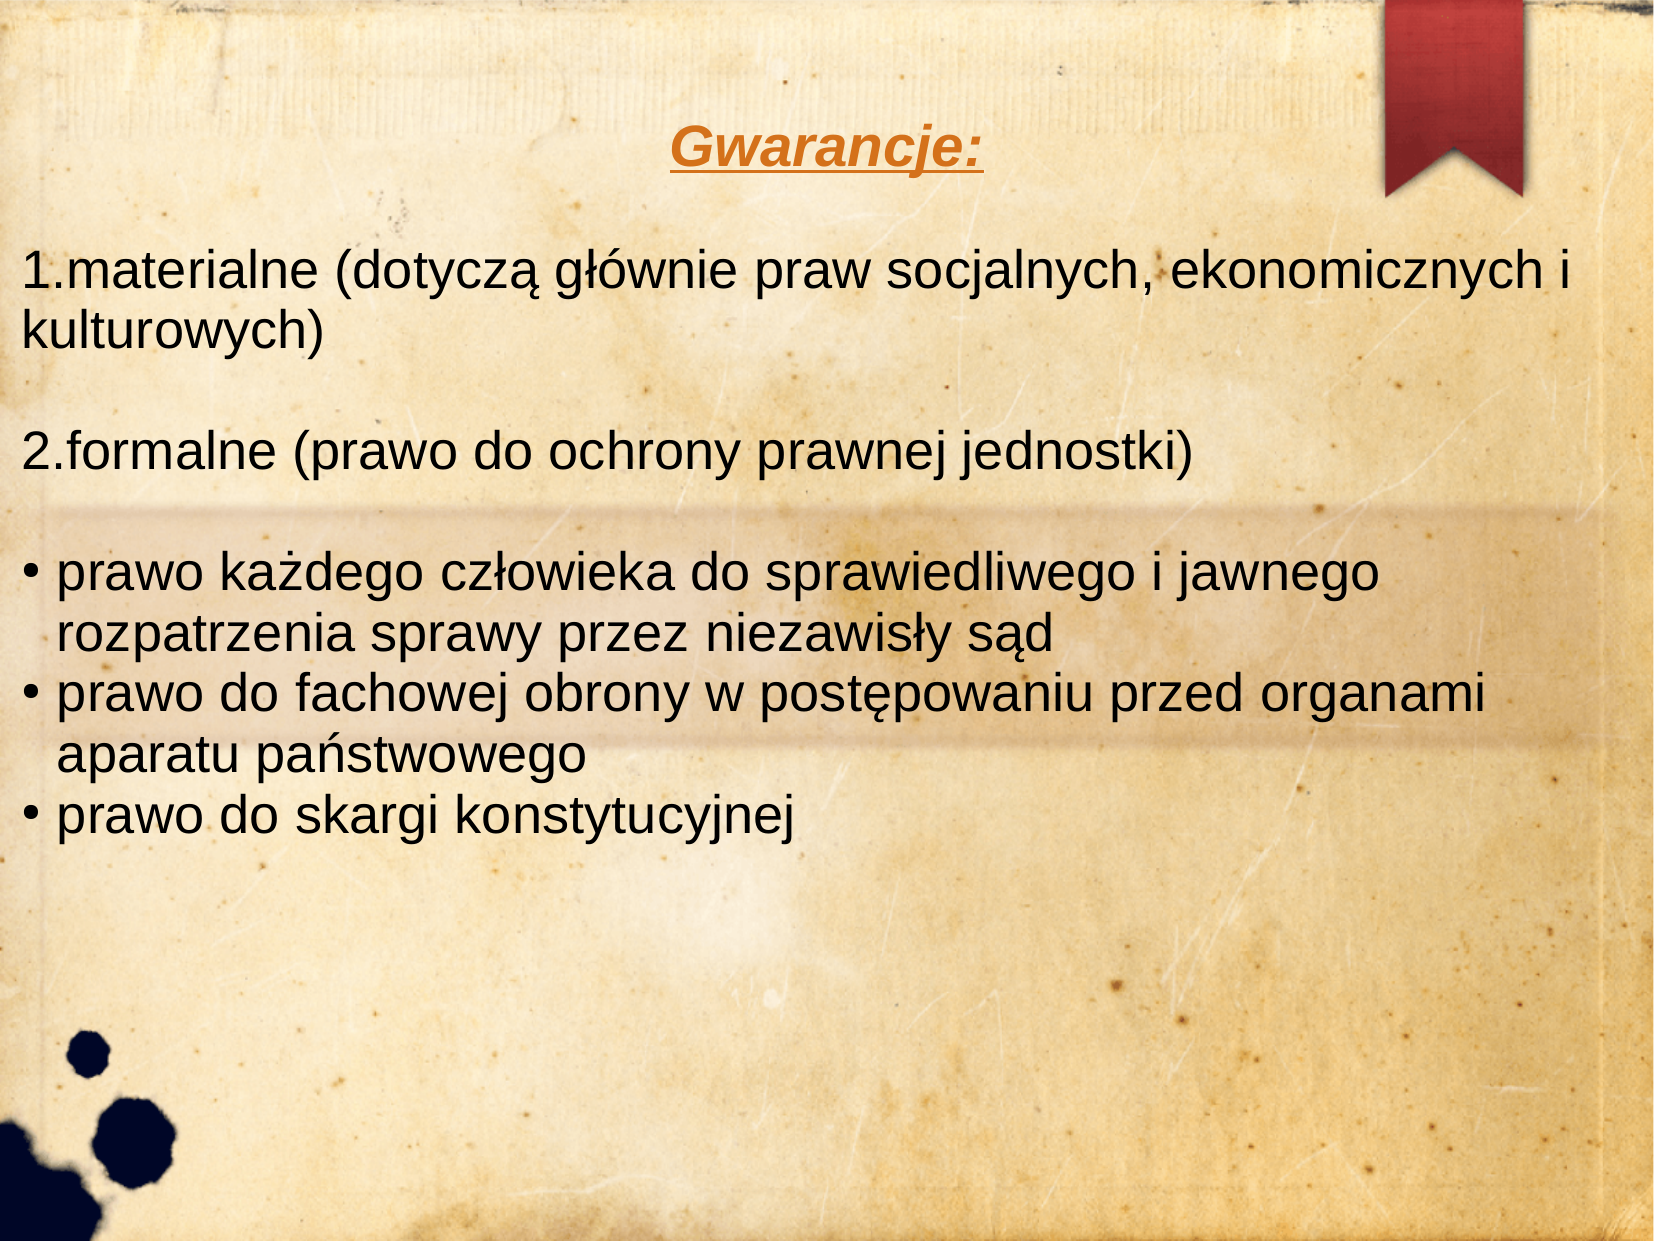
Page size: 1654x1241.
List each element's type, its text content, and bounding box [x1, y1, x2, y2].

text_box Gwarancje: 1.materialne (dotyczą głównie praw socjalnych, ekonomicznych i kulturowych) 2.formalne (prawo do ochrony prawnej jednostki) prawo każdego człowieka do sprawiedliwego i jawnego rozpatrzenia sprawy przez niezawisły sąd prawo do fachowej obrony w postępowaniu przed organami aparatu państwowego prawo do skargi konstytucyjnej [6, 106, 1648, 852]
picture [0, 0, 1654, 1241]
